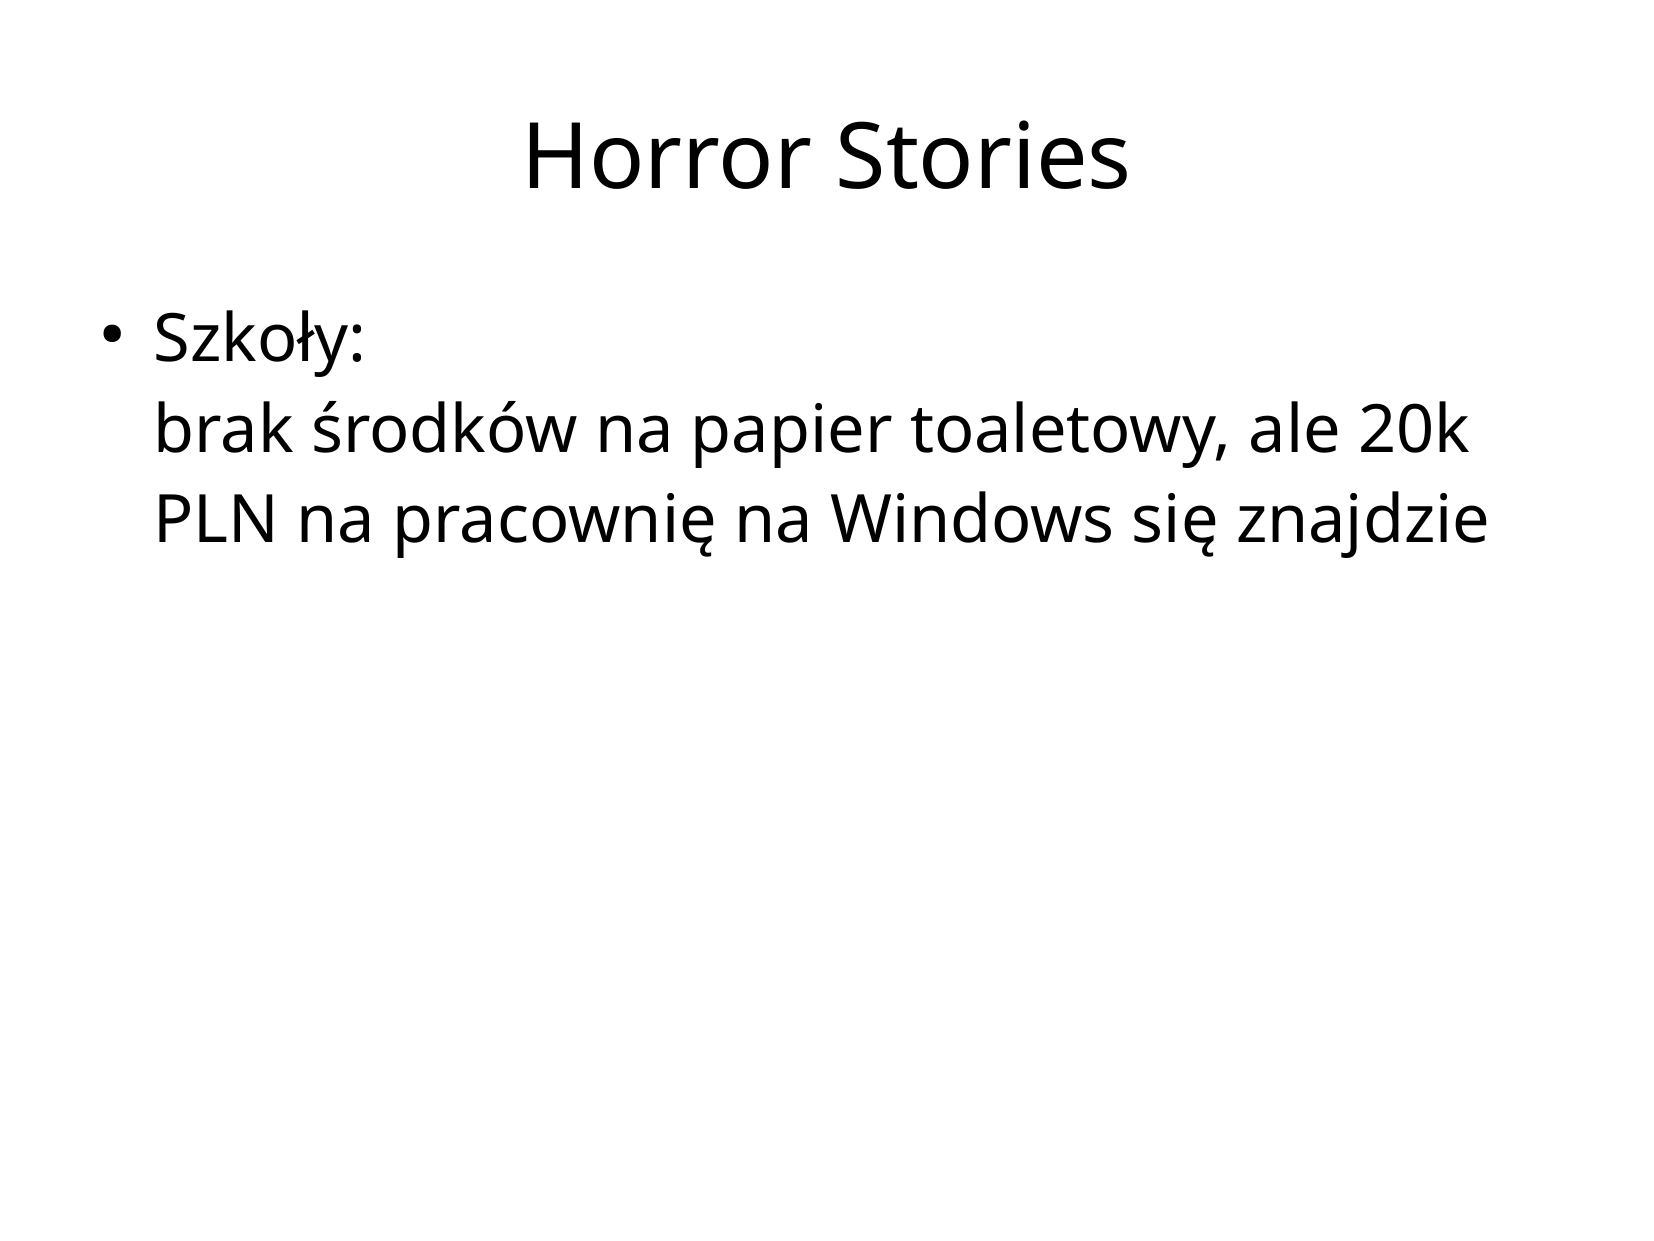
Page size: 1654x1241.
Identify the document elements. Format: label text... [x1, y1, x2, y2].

list Szkoły: brak środków na papier toaletowy, ale 20k PLN na pracownię na Windows się znajdzie [82, 290, 1538, 1010]
title Horror Stories [82, 49, 1571, 257]
